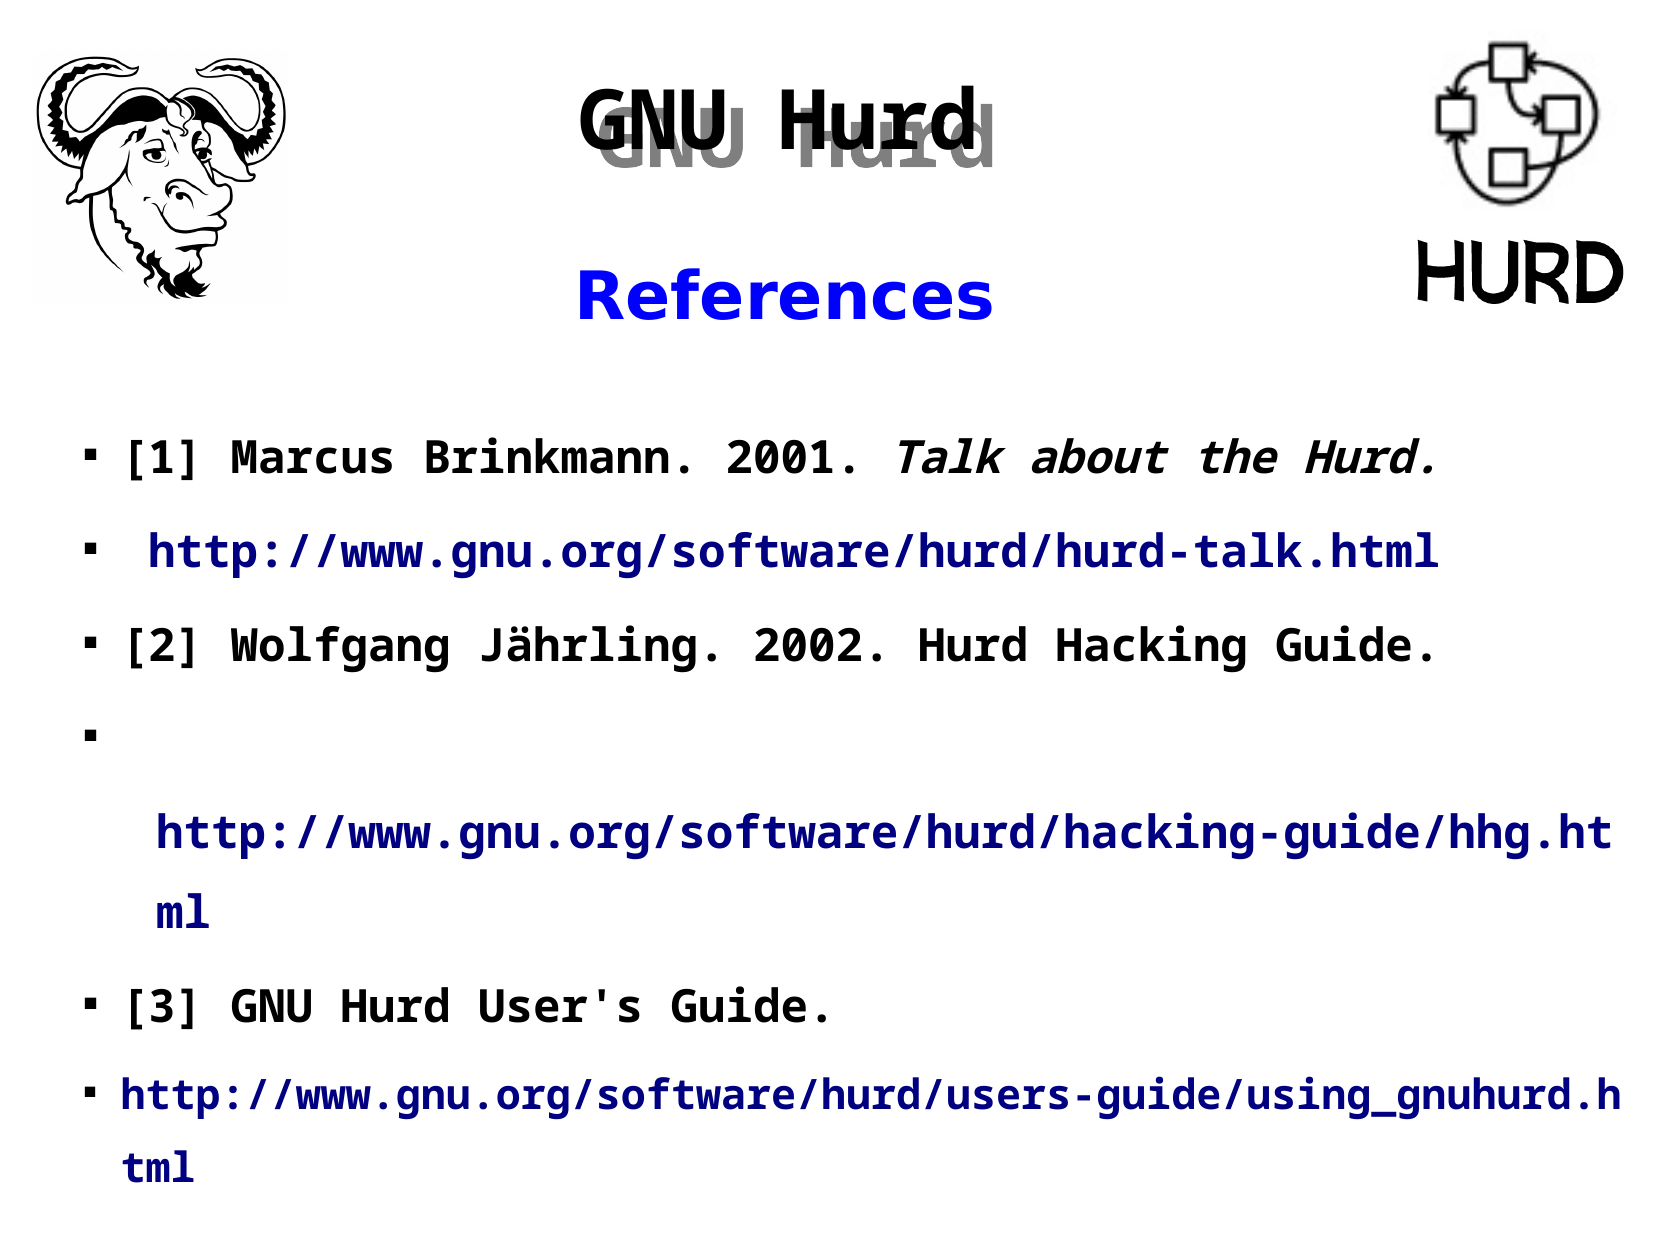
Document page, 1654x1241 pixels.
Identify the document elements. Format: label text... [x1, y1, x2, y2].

picture [1409, 238, 1628, 309]
picture [1428, 17, 1618, 224]
text_box References [574, 218, 1047, 319]
text_box GNU Hurd [578, 60, 1028, 158]
picture [33, 50, 289, 305]
text_box [1] Marcus Brinkmann. 2001. Talk about the Hurd. http://www.gnu.org/software/hurd/hurd-talk.html [2] Wolfgang Jährling. 2002. Hurd Hacking Guide. http://www.gnu.org/software/hurd/hacking-guide/hhg.html [3] GNU Hurd User's Guide. http://www.gnu.org/software/hurd/users-guide/using_gnuhurd.html [14, 393, 1636, 919]
